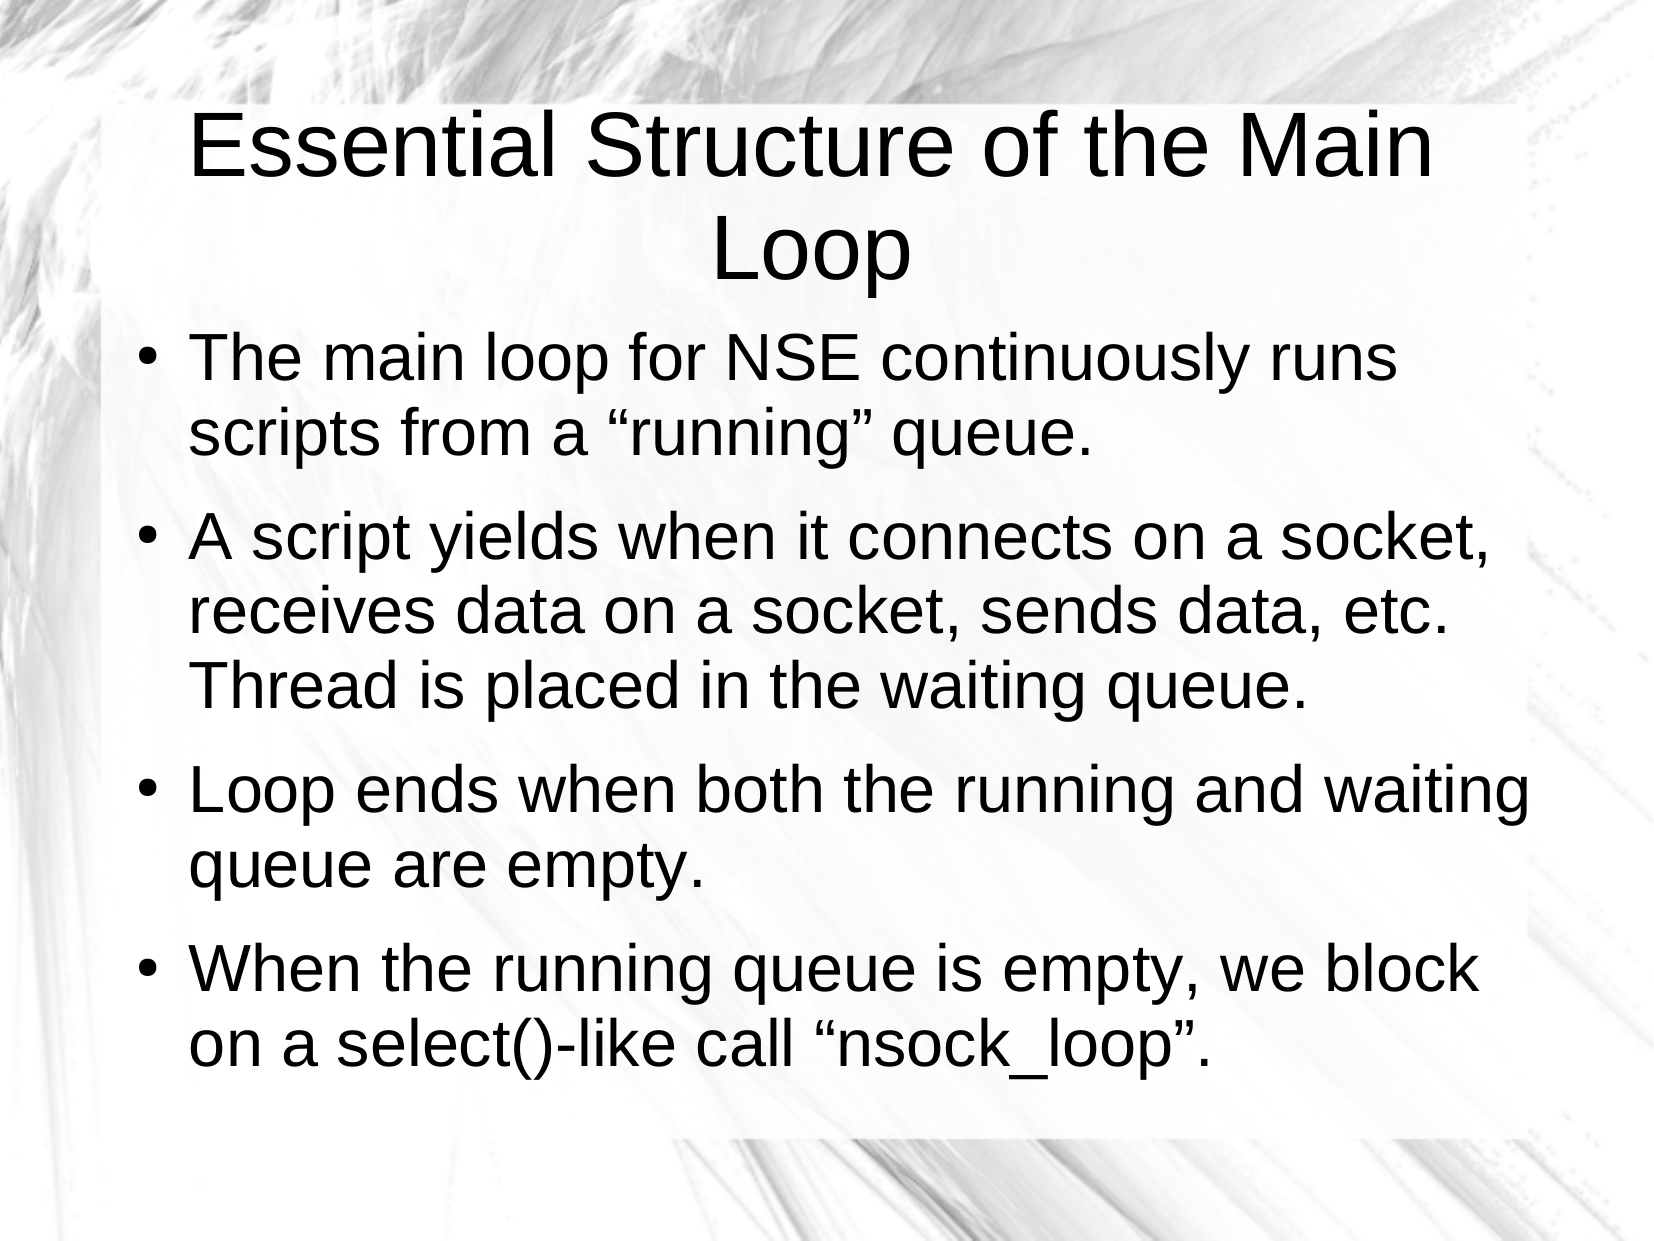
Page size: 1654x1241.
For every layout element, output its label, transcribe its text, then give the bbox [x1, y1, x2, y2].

list The main loop for NSE continuously runs scripts from a “running” queue. A script yields when it connects on a socket, receives data on a socket, sends data, etc. Thread is placed in the waiting queue. Loop ends when both the running and waiting queue are empty. When the running queue is empty, we block on a select()-like call “nsock_loop”. [118, 319, 1571, 1156]
title Essential Structure of the Main Loop [118, 82, 1506, 310]
picture [0, 0, 1654, 1241]
